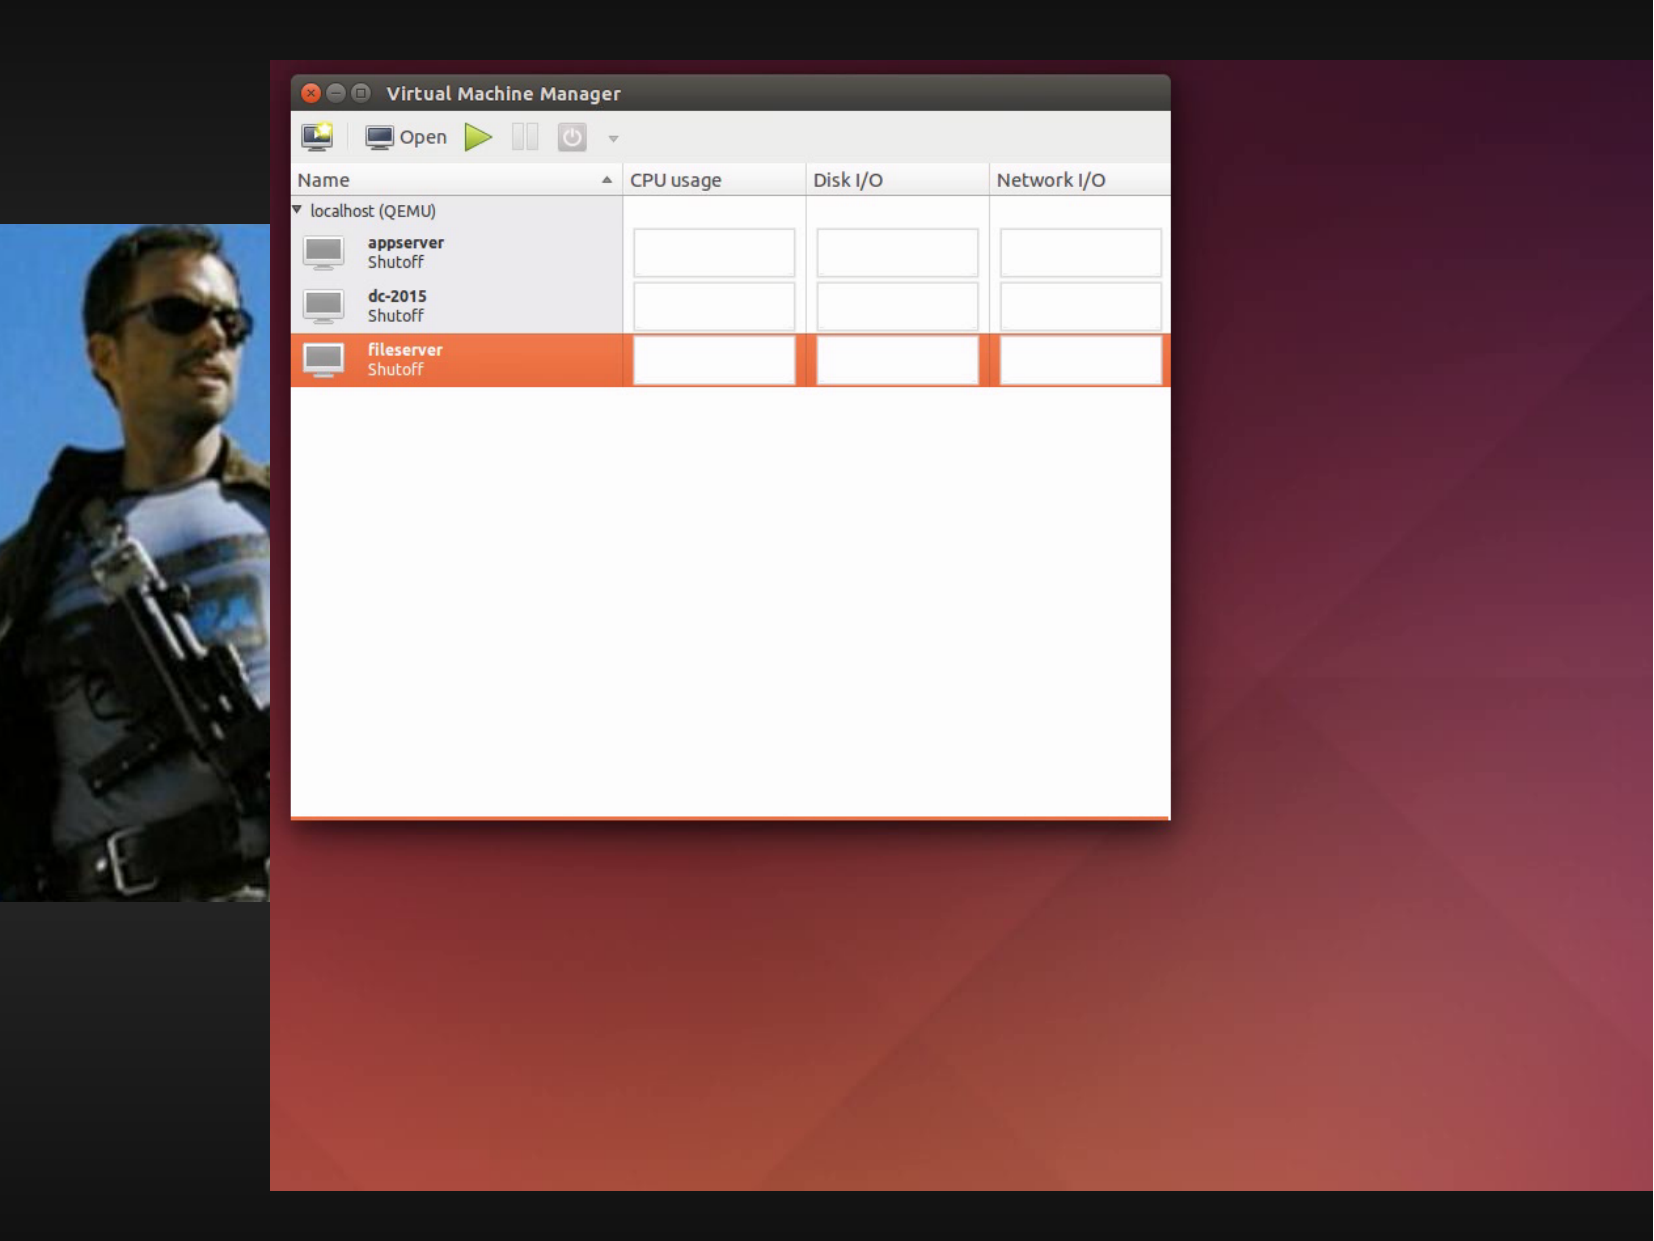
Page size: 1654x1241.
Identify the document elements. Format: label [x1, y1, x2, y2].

picture [0, 224, 270, 902]
text_box [270, 60, 1653, 1192]
